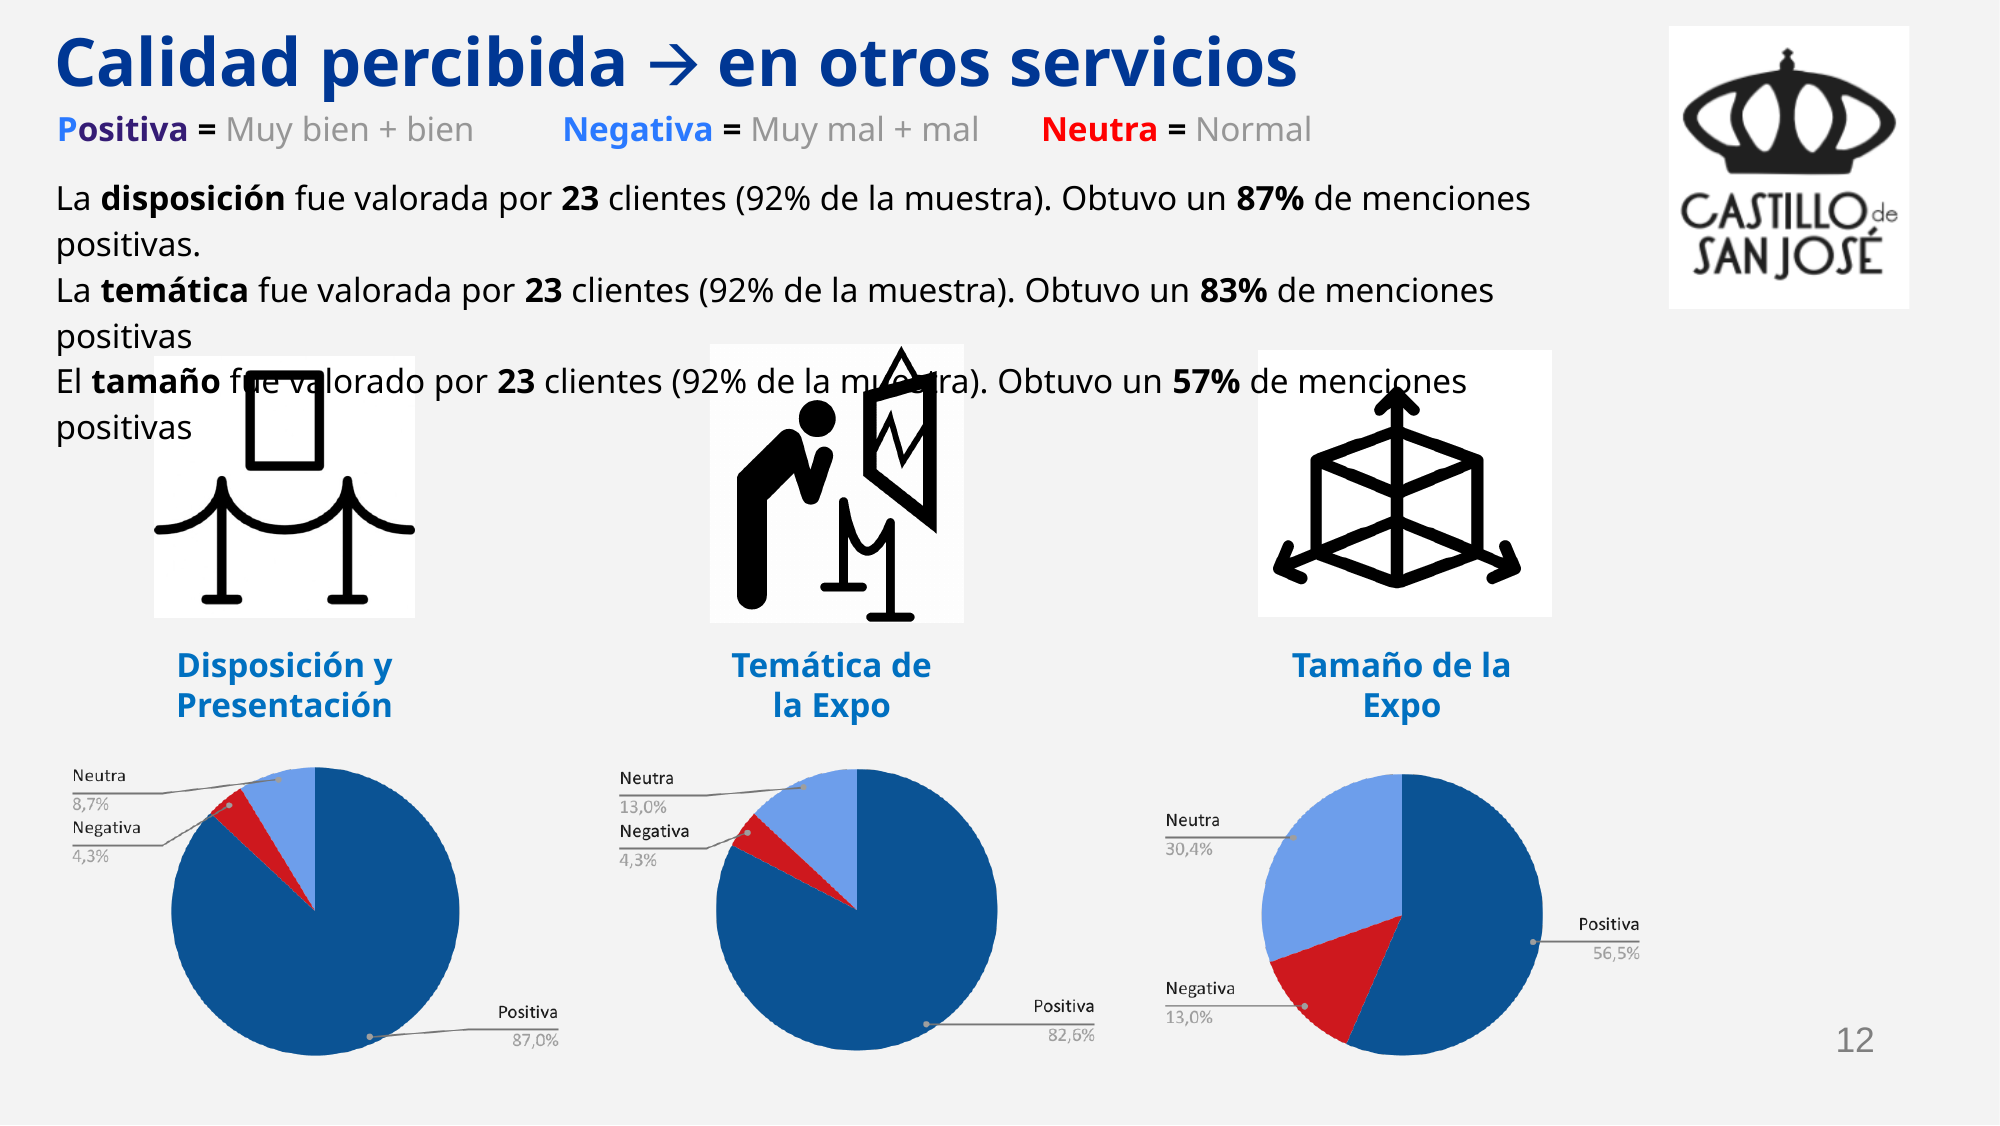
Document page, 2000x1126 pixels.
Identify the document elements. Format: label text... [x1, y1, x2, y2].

picture [709, 344, 964, 623]
picture [603, 753, 1110, 1066]
picture [955, 384, 963, 391]
text_box Temática de la Expo [703, 636, 961, 733]
picture [410, 377, 415, 391]
picture [1668, 26, 1910, 309]
picture [56, 751, 574, 1071]
text_box Tamaño de la Expo [1268, 636, 1536, 733]
picture [154, 356, 415, 618]
picture [1258, 377, 1264, 391]
picture [1258, 350, 1552, 617]
text_box La disposición fue valorada por 23 clientes (92% de la muestra). Obtuvo un 87% de menciones positivas. La temática fue valorada por 23 clientes (92% de la muestra). Obtuvo un 83% de menciones positivas El tamaño fue valorado por 23 clientes (92% de la muestra). Obtuvo un 57% de menciones positivas [40, 156, 1623, 309]
picture [1149, 758, 1655, 1071]
text_box Disposición y Presentación [154, 636, 415, 733]
picture [709, 371, 713, 383]
text_box Positiva = Muy bien + bien Negativa = Muy mal + mal Neutra = Normal [56, 100, 1402, 156]
slide_number <number> [1655, 1008, 1894, 1069]
text_box Calidad percibida 🡪 en otros servicios [54, 0, 1374, 120]
